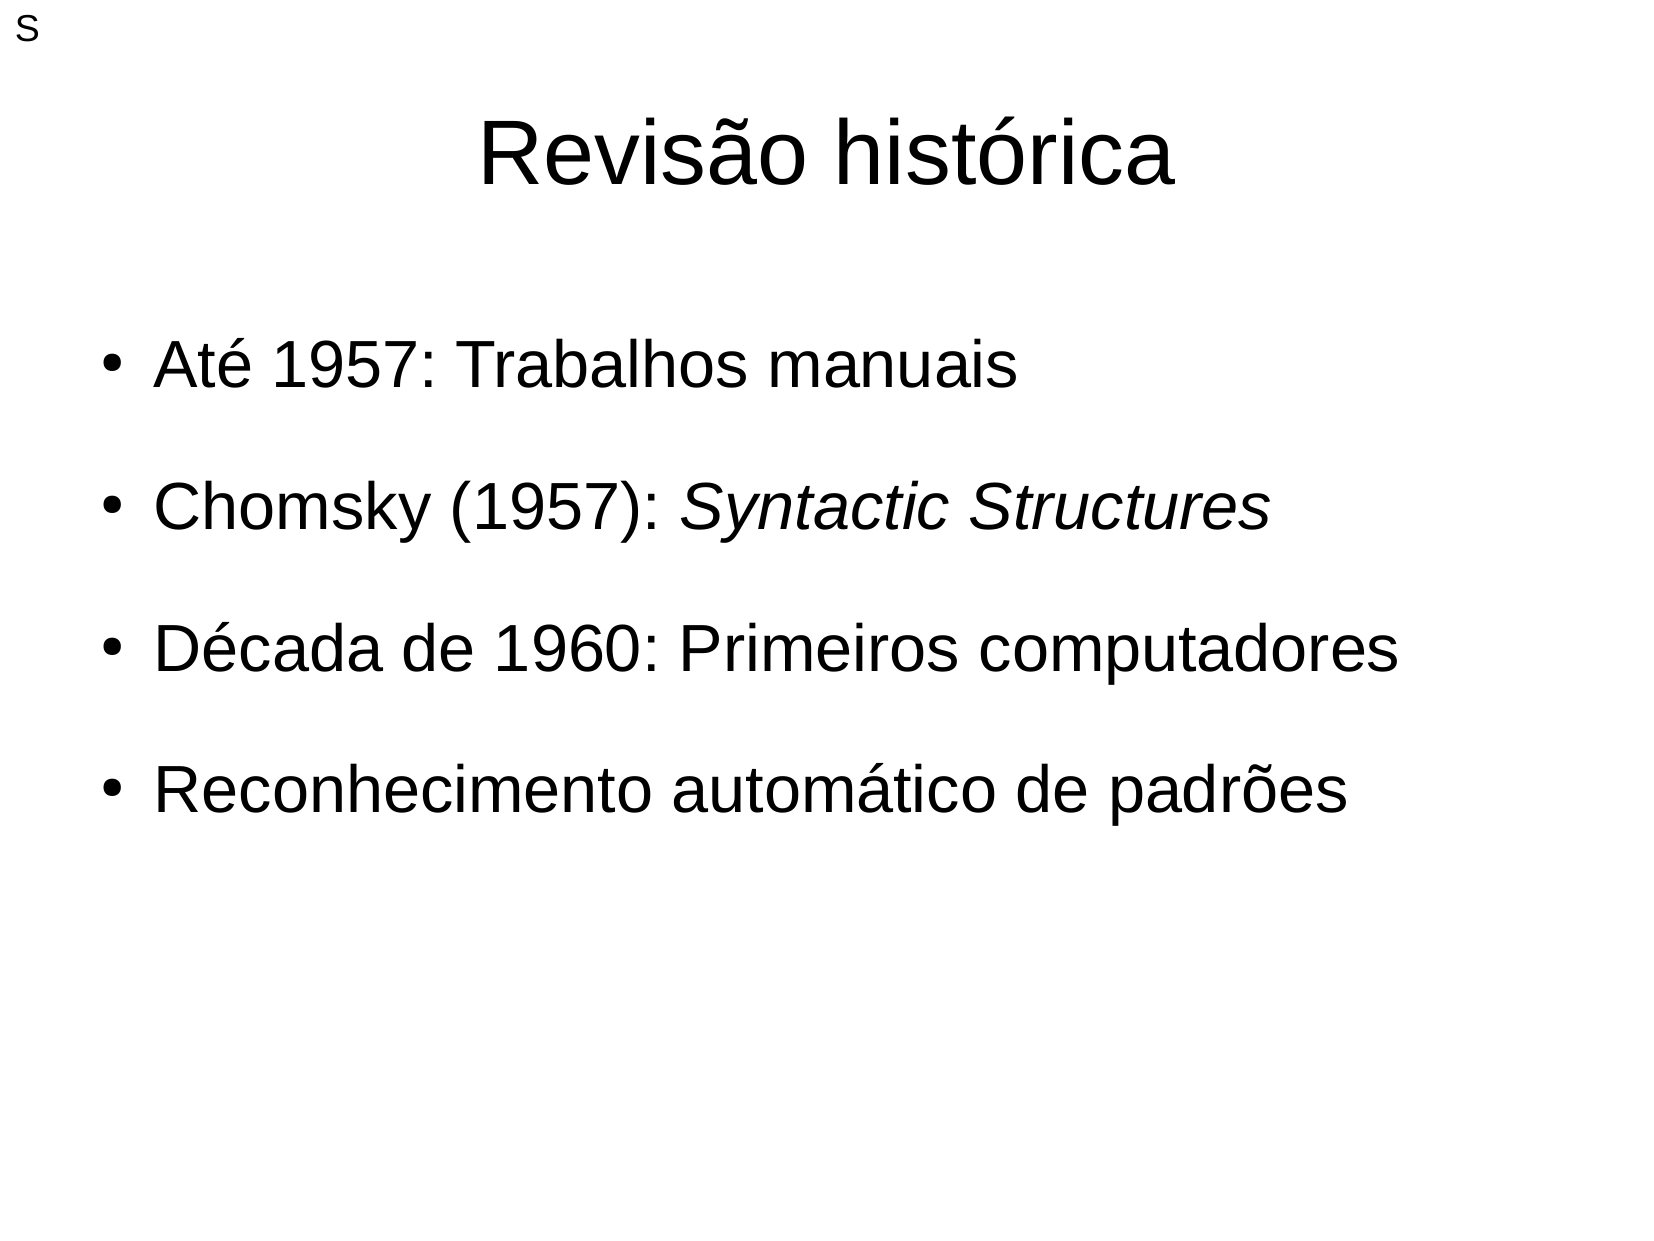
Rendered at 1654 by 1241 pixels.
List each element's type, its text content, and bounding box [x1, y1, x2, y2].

list Até 1957: Trabalhos manuais Chomsky (1957): Syntactic Structures Década de 1960: Primeiros computadores Reconhecimento automático de padrões [82, 290, 1571, 1010]
title Revisão histórica [82, 49, 1571, 257]
text_box S [0, 0, 55, 57]
